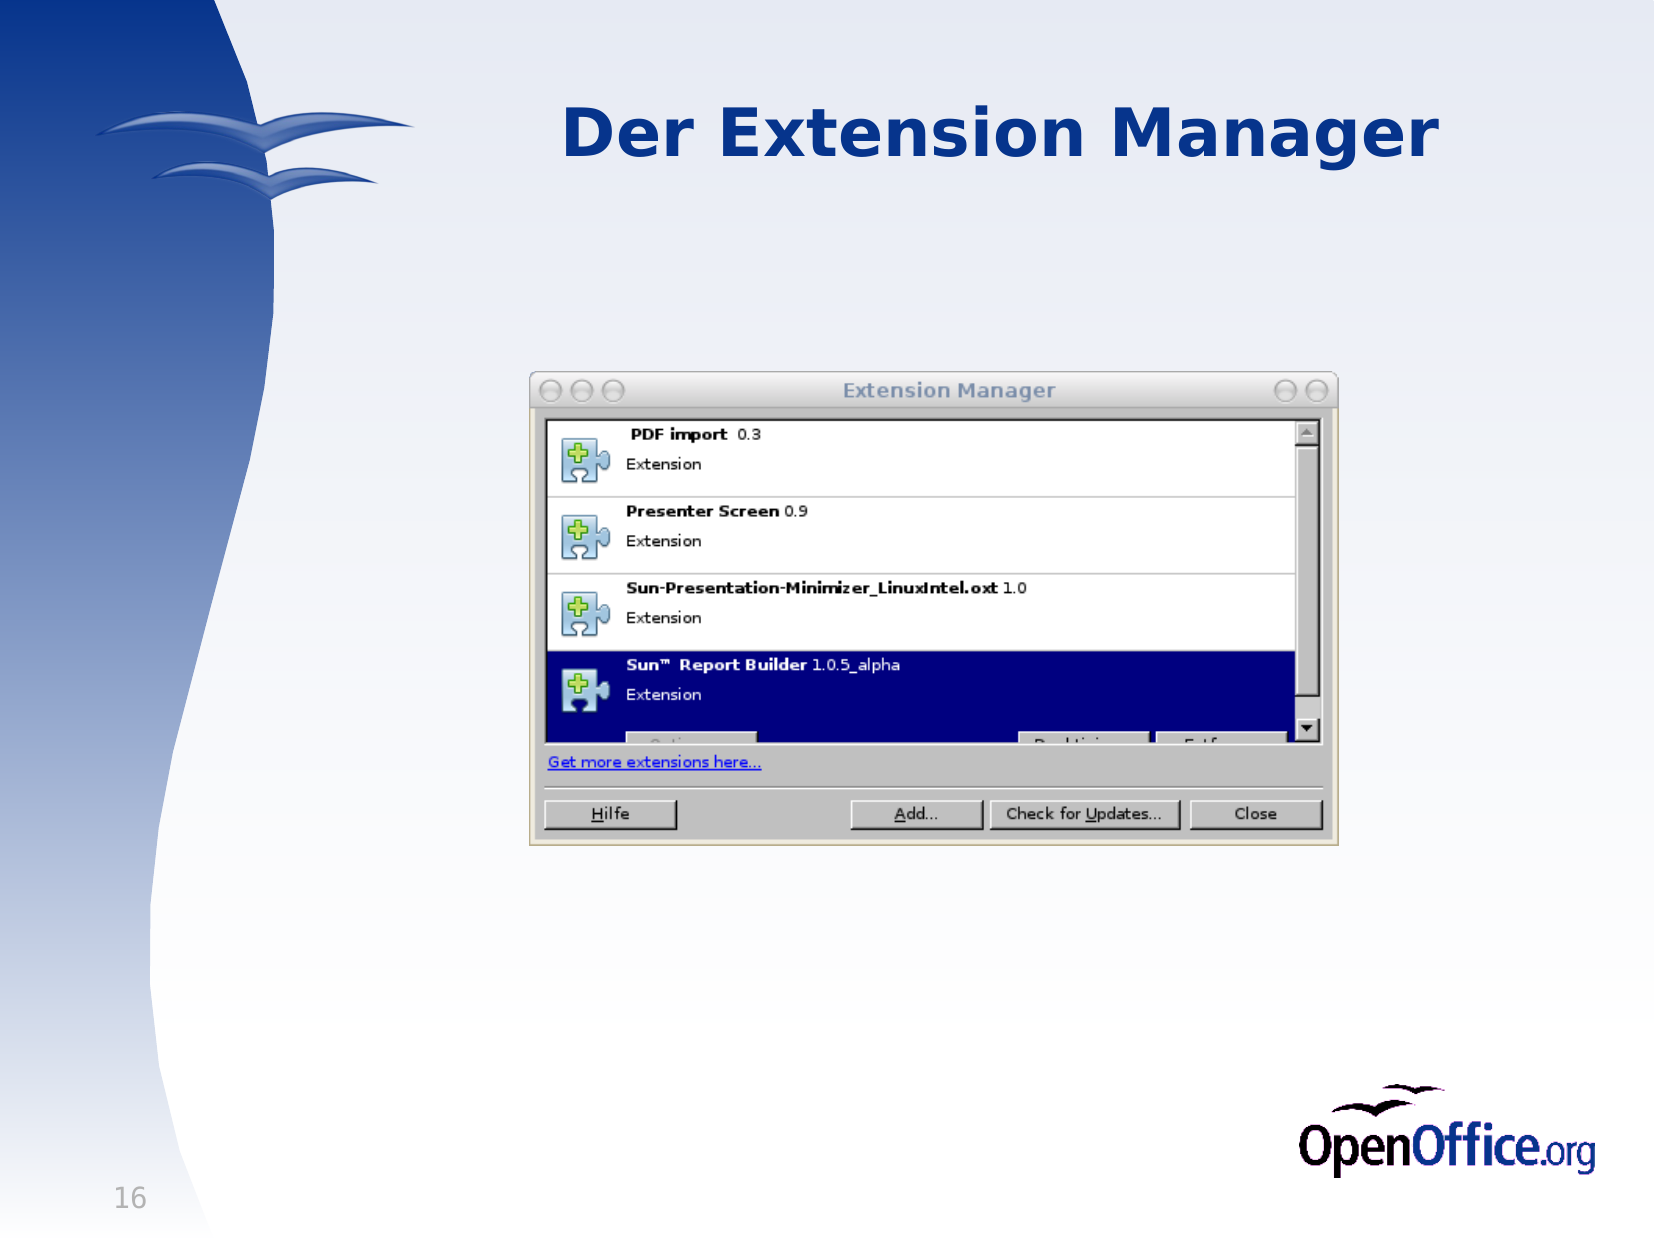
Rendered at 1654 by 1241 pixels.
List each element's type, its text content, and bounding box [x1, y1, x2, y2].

picture [95, 100, 416, 162]
title Der Extension Manager [436, 94, 1565, 173]
picture [152, 161, 379, 201]
picture [1299, 1084, 1595, 1178]
chart [295, 236, 1565, 1034]
